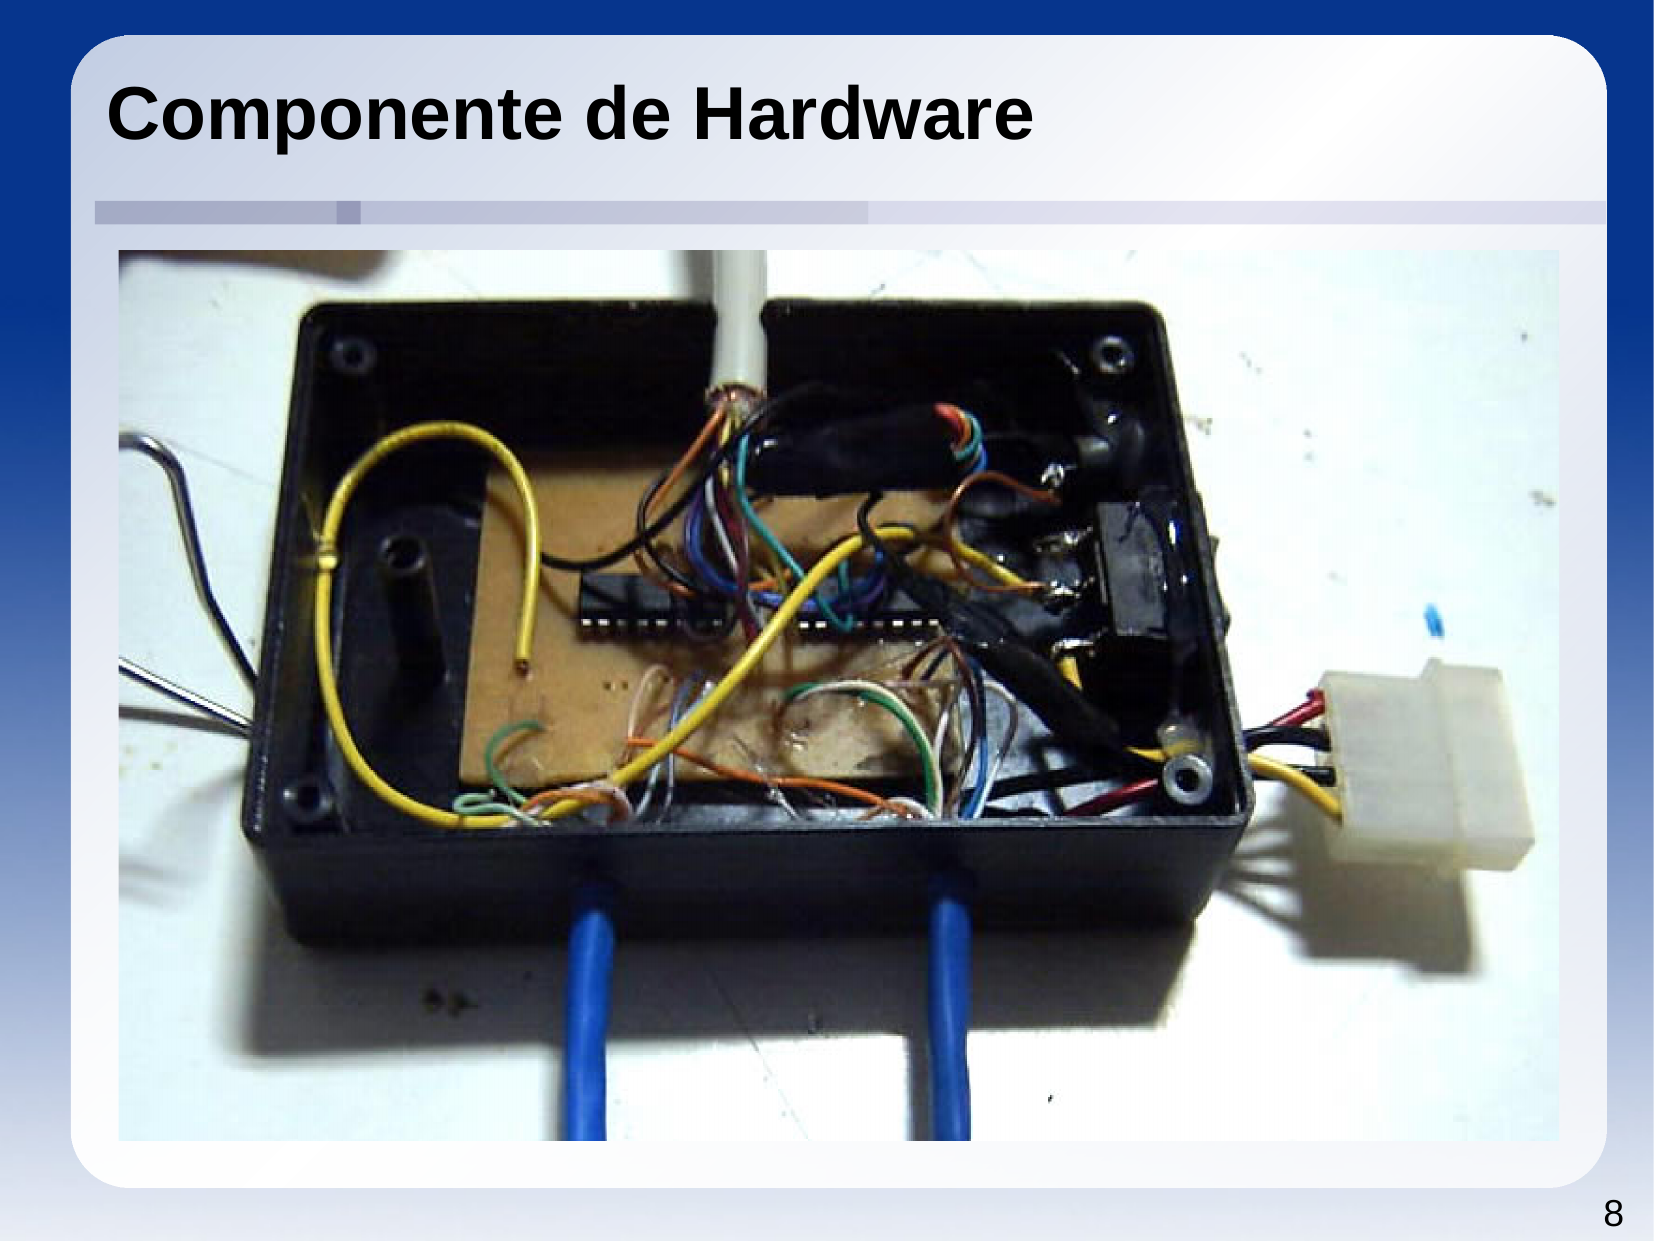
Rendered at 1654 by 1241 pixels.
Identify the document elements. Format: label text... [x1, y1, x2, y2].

picture [0, 0, 1654, 1241]
title Componente de Hardware [106, 49, 1583, 178]
